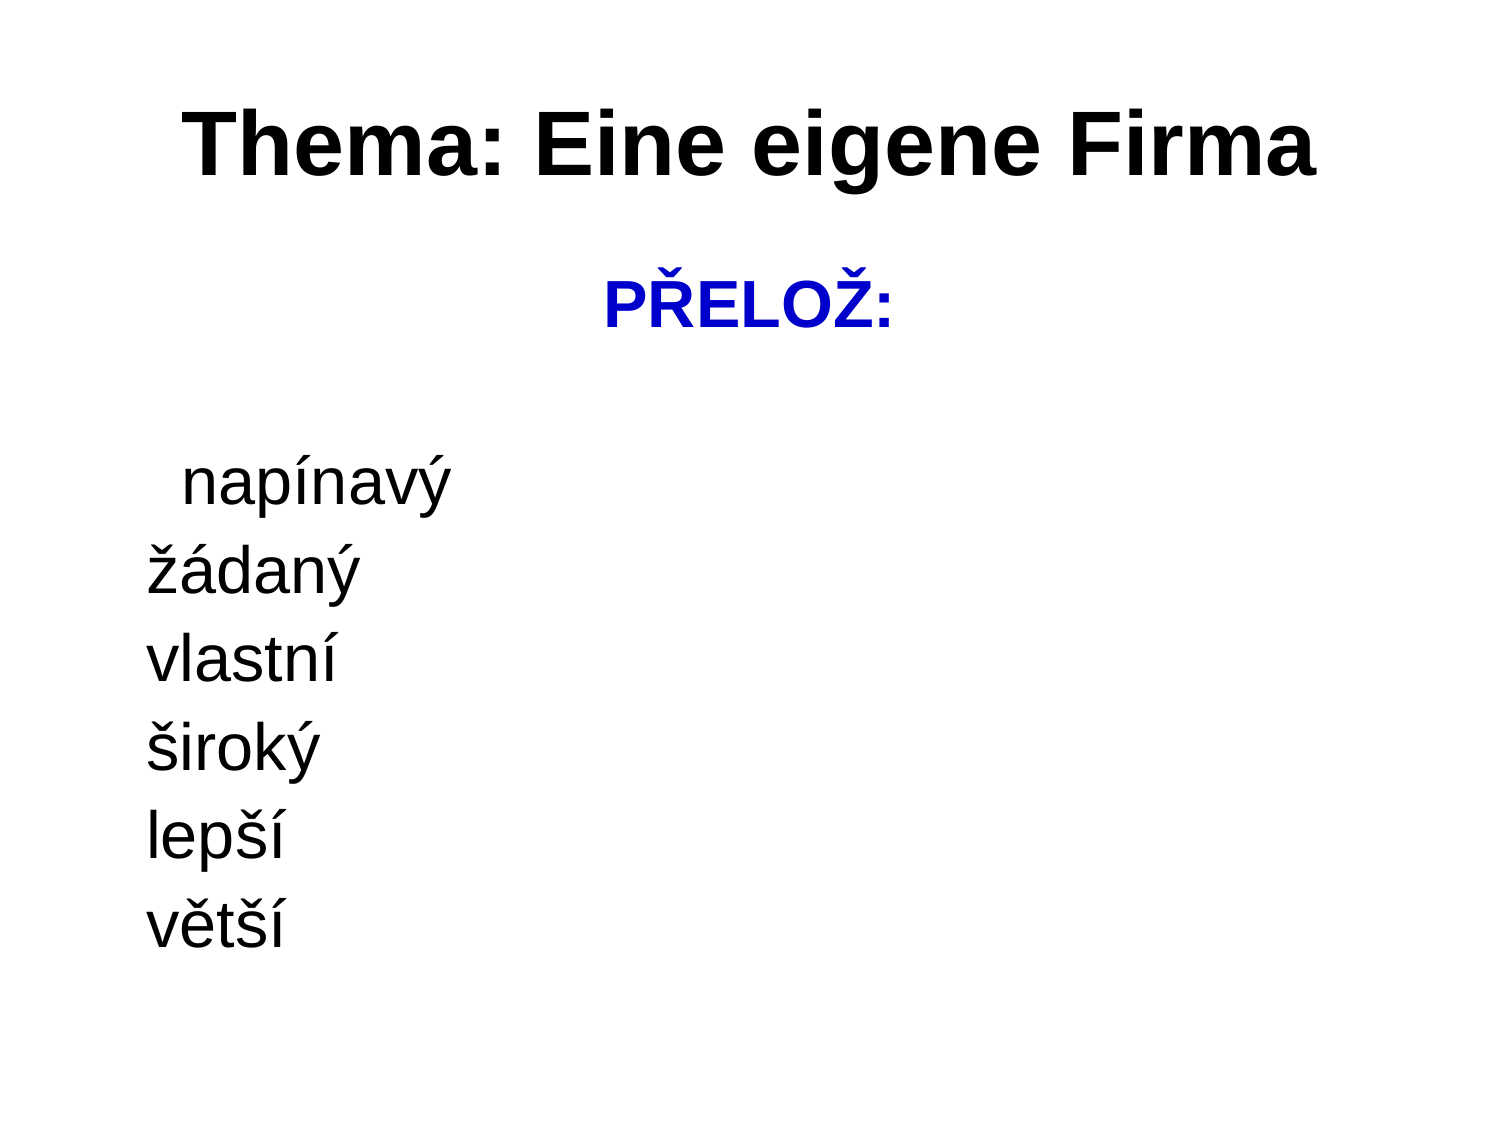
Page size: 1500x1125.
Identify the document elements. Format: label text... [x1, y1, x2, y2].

list PŘELOŽ: napínavý žádaný vlastní široký lepší větší [75, 262, 1426, 1006]
title Thema: Eine eigene Firma [75, 45, 1426, 233]
